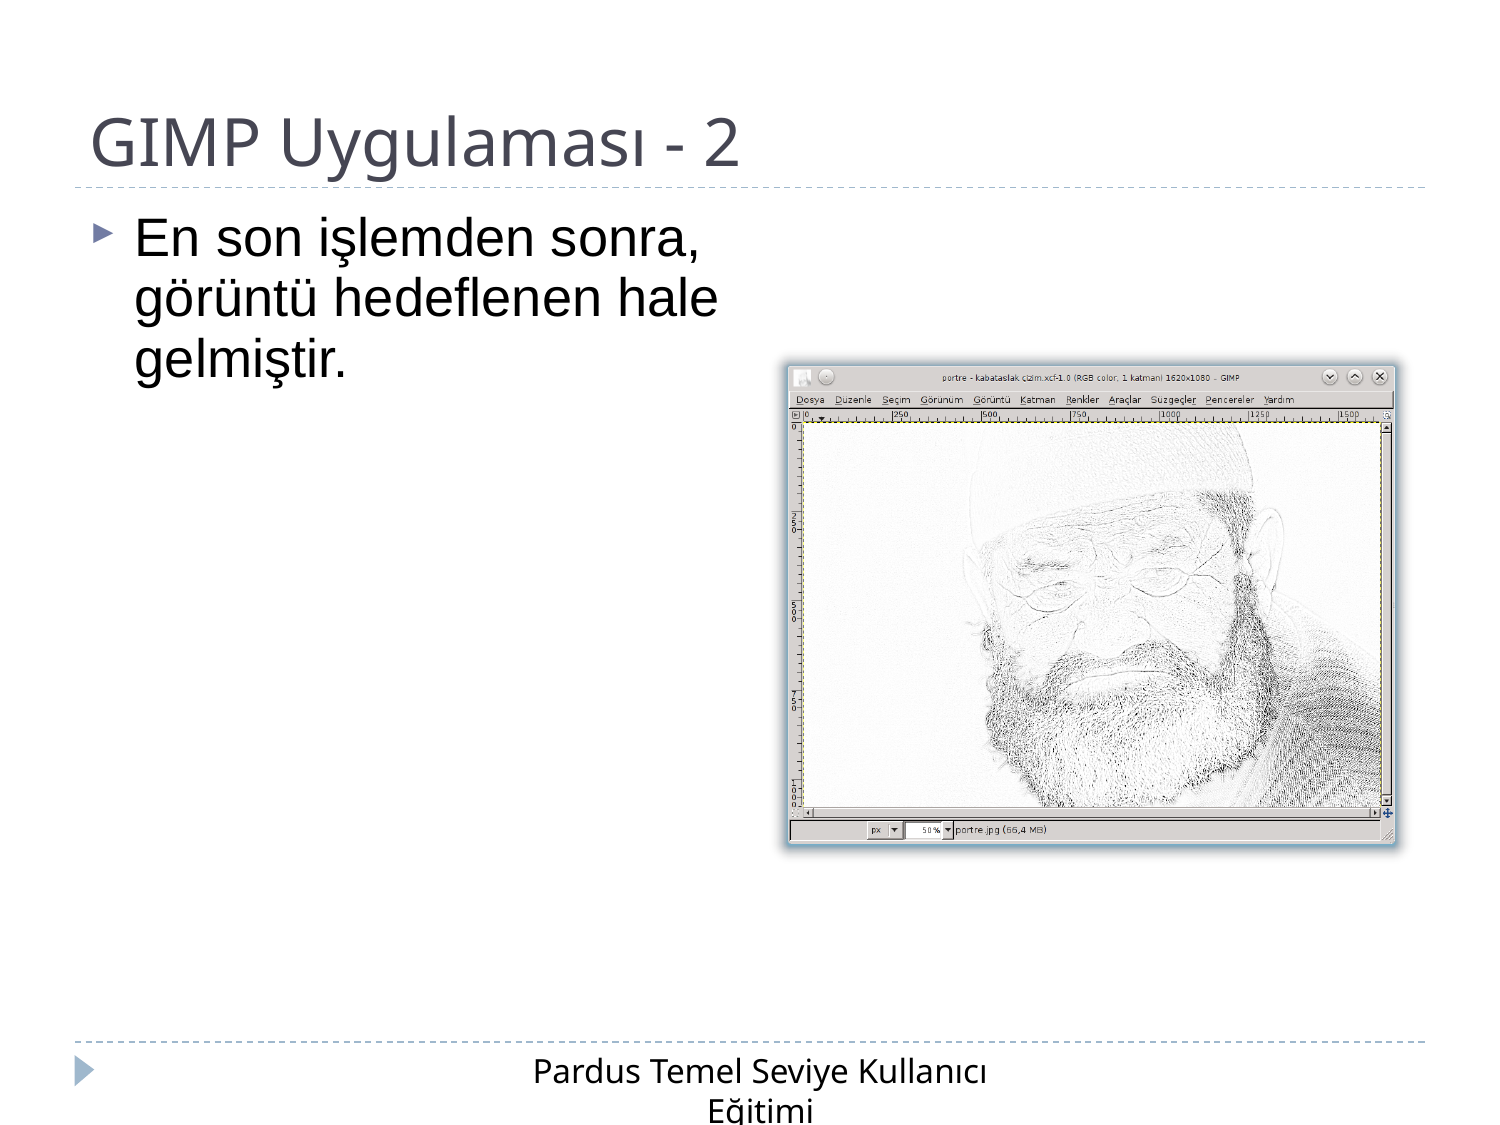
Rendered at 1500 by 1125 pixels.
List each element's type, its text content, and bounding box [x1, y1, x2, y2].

picture [759, 337, 1423, 872]
title GIMP Uygulaması - 2 [75, 37, 1425, 188]
list En son işlemden sonra, görüntü hedeflenen hale gelmiştir. [75, 200, 738, 1010]
